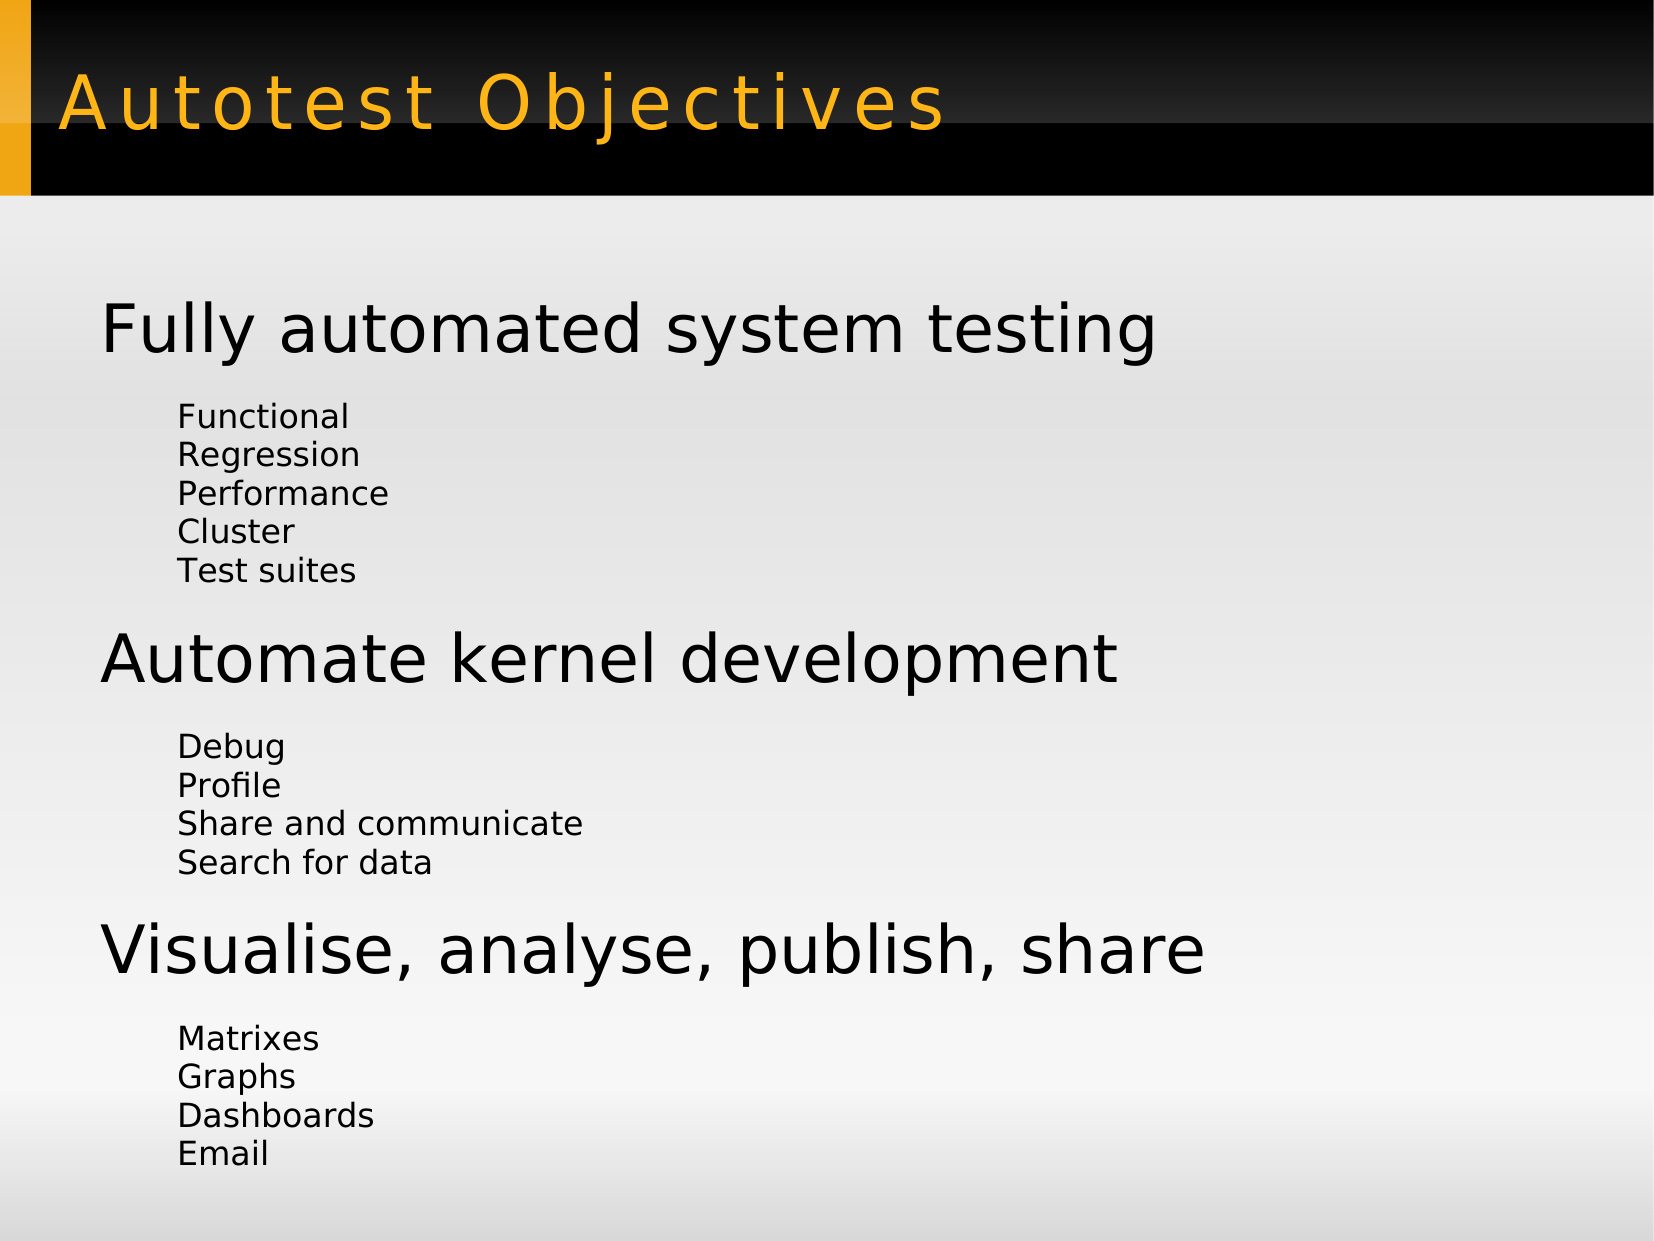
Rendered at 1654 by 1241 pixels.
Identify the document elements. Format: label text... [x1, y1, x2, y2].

title Autotest Objectives [59, 36, 1270, 171]
list Fully automated system testing Functional Regression Performance Cluster Test suites Automate kernel development Debug Profile Share and communicate Search for data Visualise, analyse, publish, share Matrixes Graphs Dashboards Email [82, 290, 1571, 1174]
picture [0, 0, 1654, 1241]
